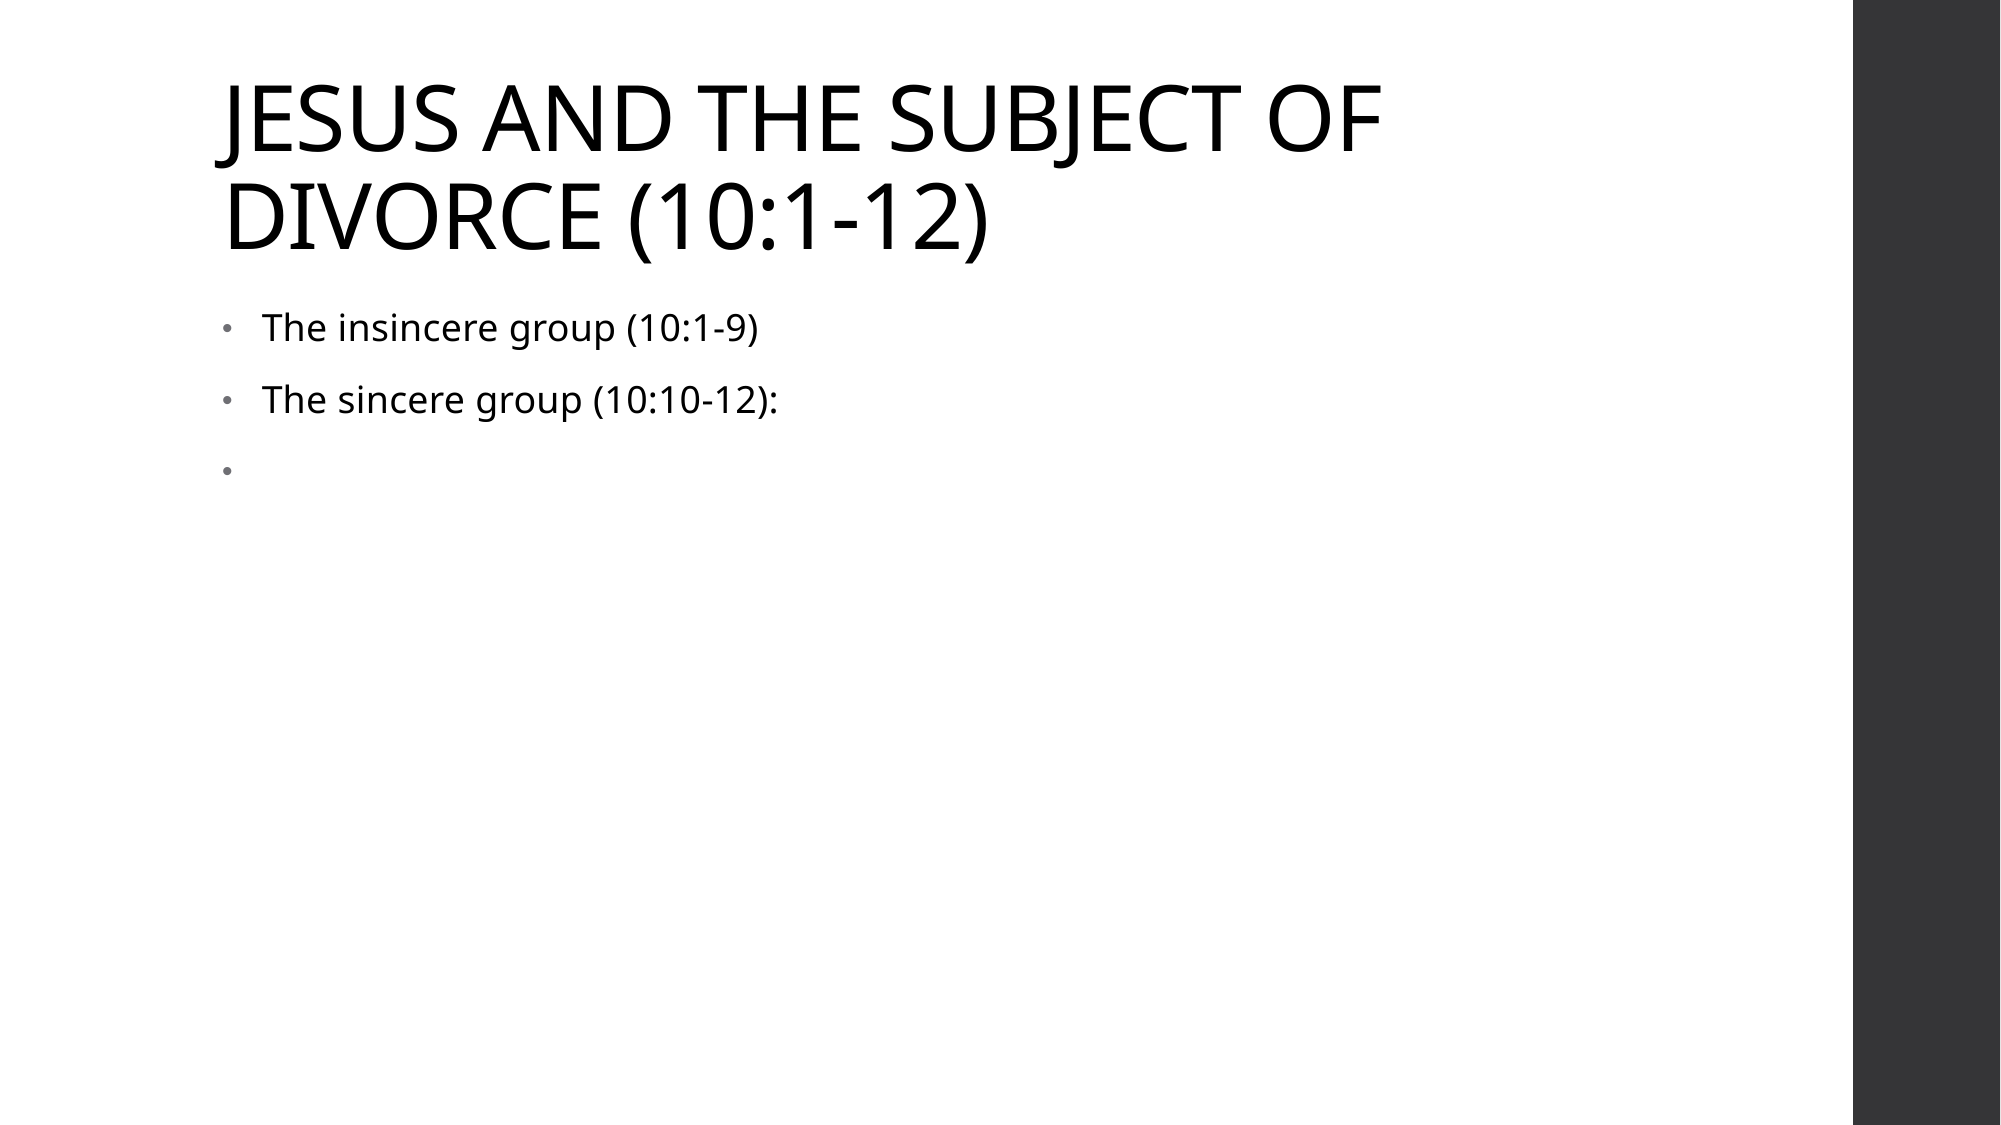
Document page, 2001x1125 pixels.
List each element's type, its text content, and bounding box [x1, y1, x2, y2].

list The insincere group (10:1-9) The sincere group (10:10-12): [206, 299, 1617, 1014]
title JESUS AND THE SUBJECT OF DIVORCE (10:1-12) [206, 60, 1797, 278]
